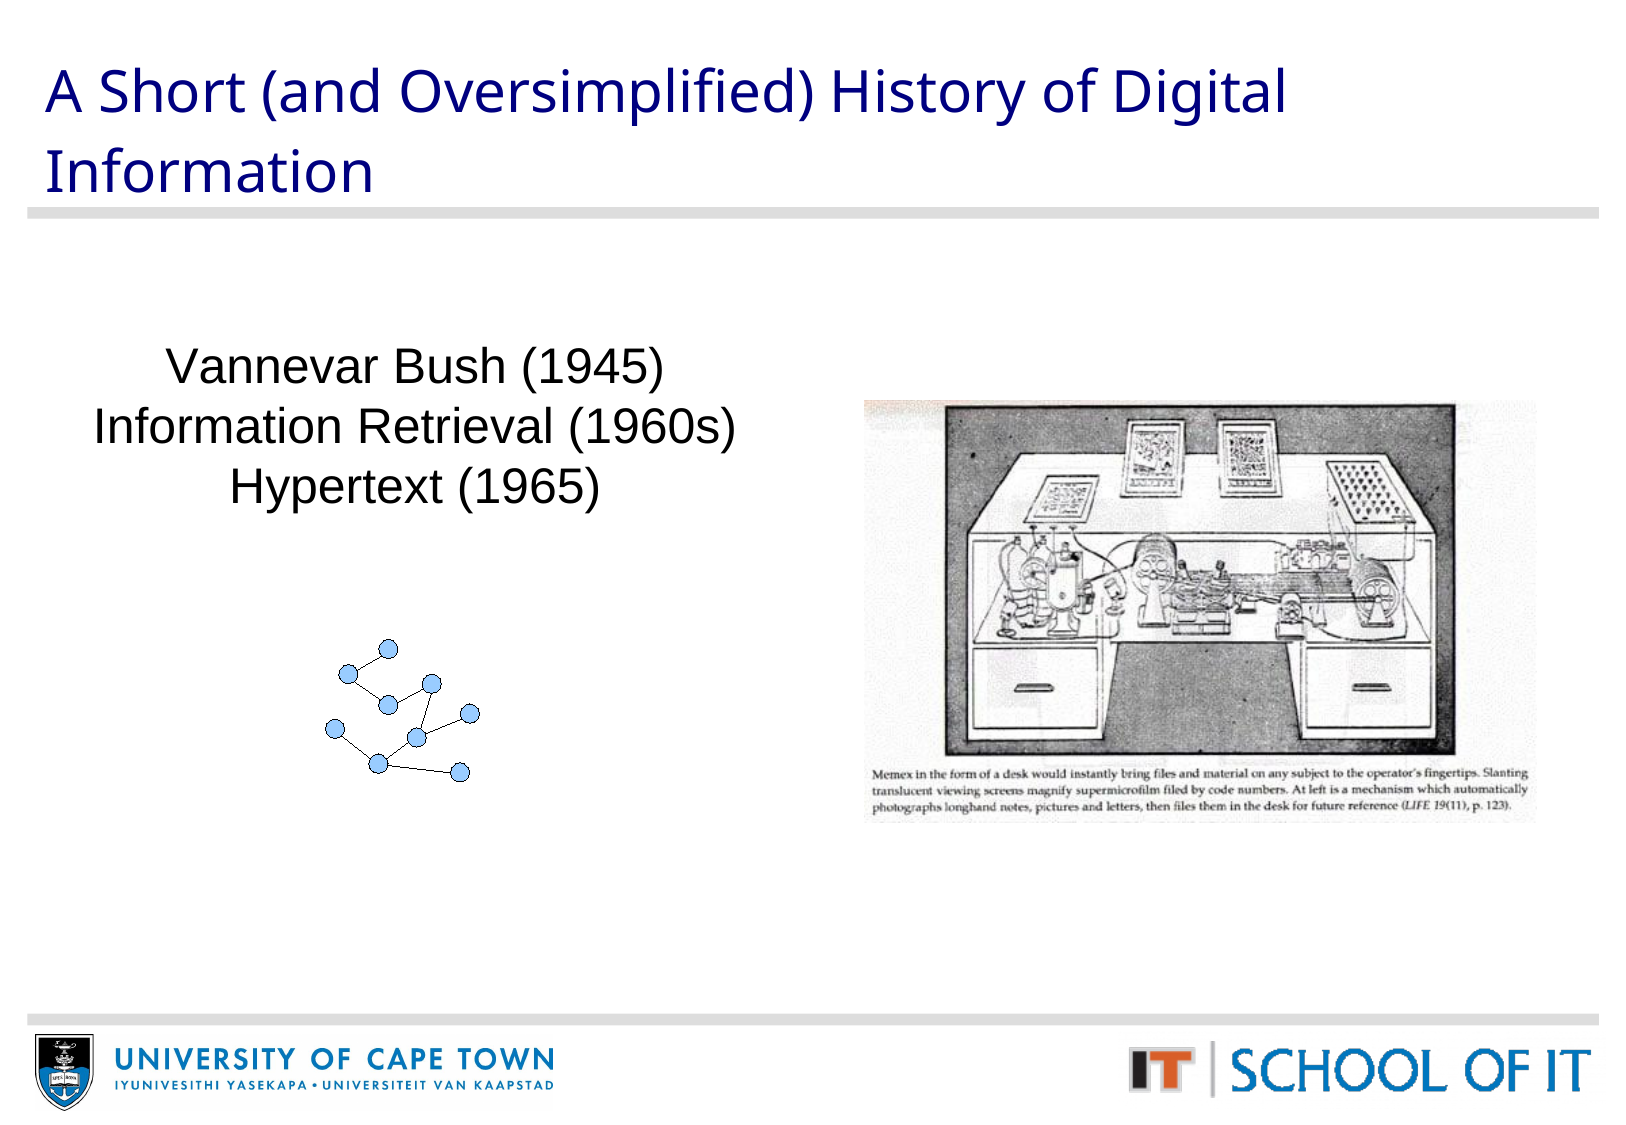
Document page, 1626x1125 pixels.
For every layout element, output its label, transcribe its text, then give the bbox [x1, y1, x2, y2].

text_box [378, 695, 398, 715]
text_box [338, 664, 358, 684]
text_box [407, 727, 427, 748]
text_box [378, 639, 398, 659]
text_box [368, 753, 389, 774]
text_box [460, 703, 480, 724]
text_box [422, 674, 442, 694]
title A Short (and Oversimplified) History of Digital Information [45, 66, 1583, 194]
text_box Vannevar Bush (1945) Information Retrieval (1960s) Hypertext (1965) [78, 325, 753, 521]
picture [864, 400, 1537, 823]
text_box [325, 719, 345, 739]
text_box [450, 762, 470, 782]
picture [1118, 1030, 1606, 1109]
picture [35, 1034, 553, 1111]
